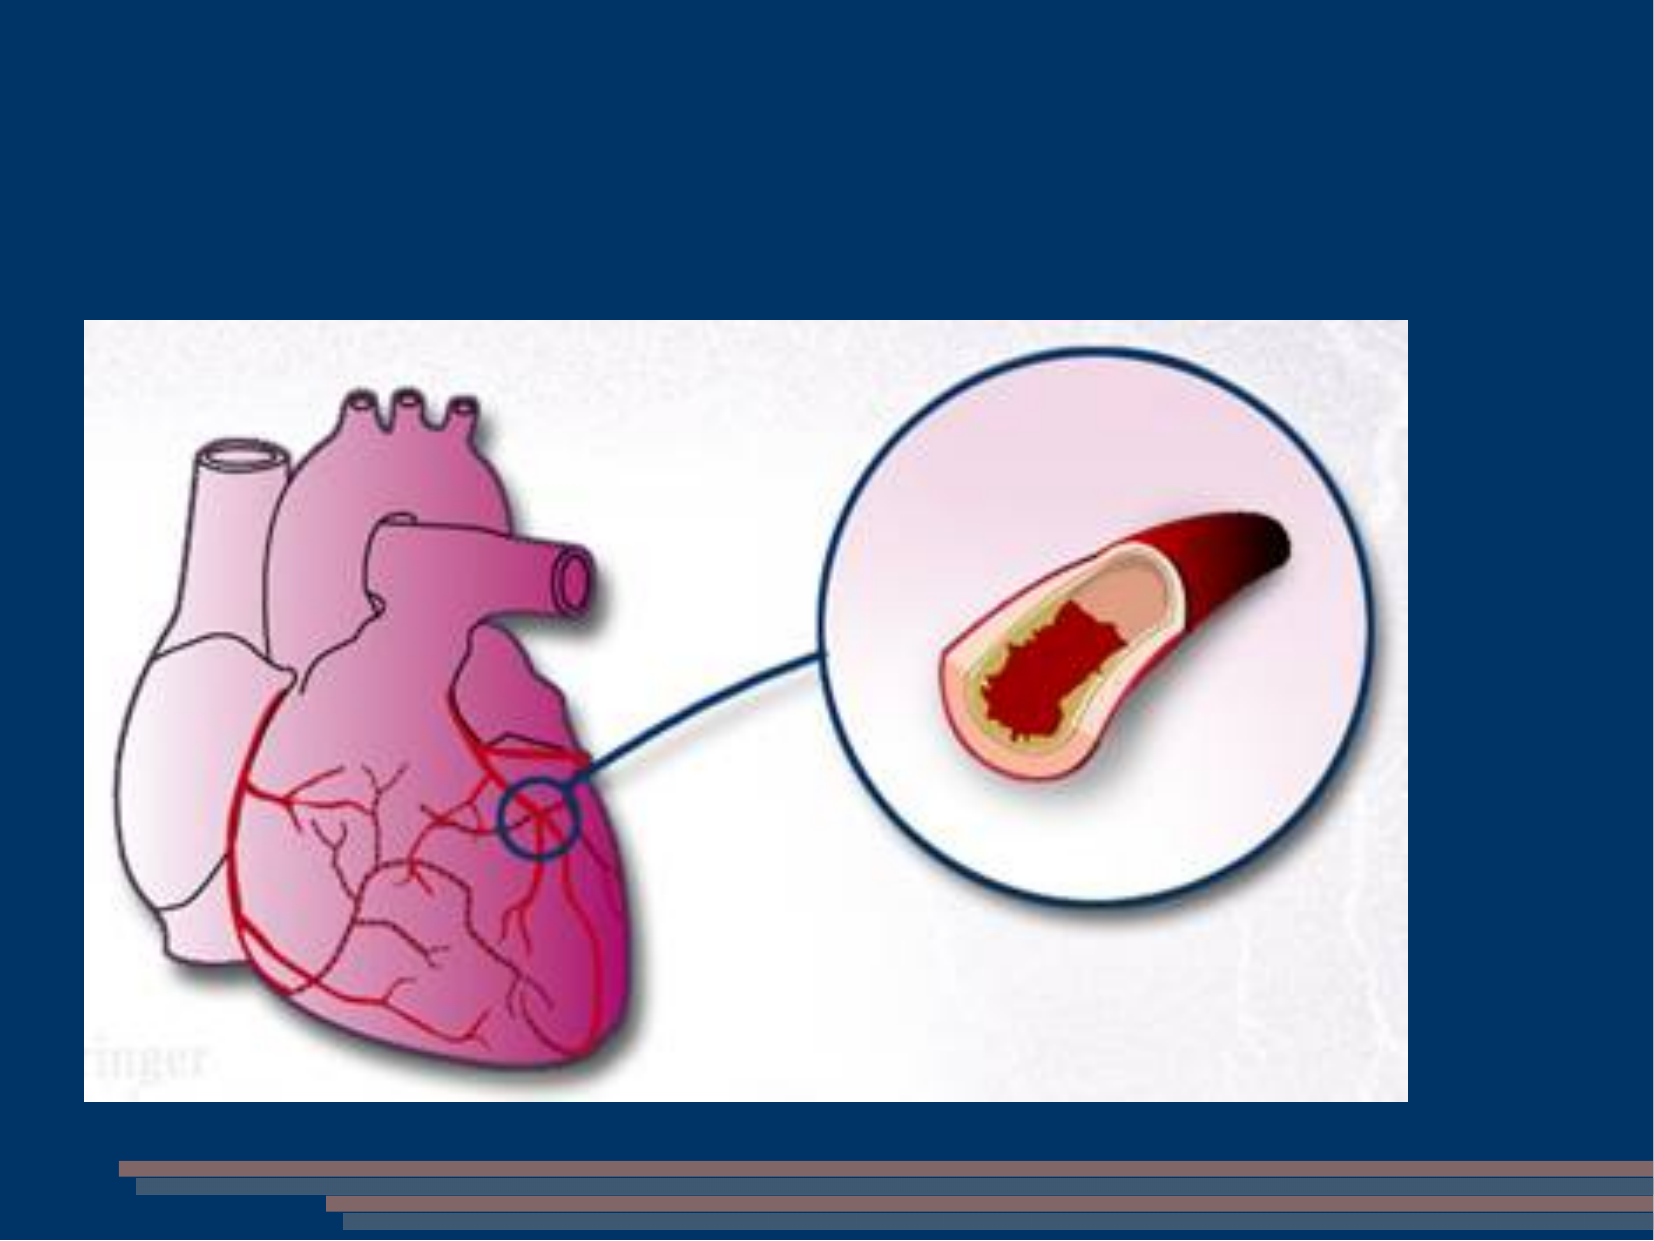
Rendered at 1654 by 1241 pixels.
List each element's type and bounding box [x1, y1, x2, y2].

picture [84, 320, 1408, 1102]
